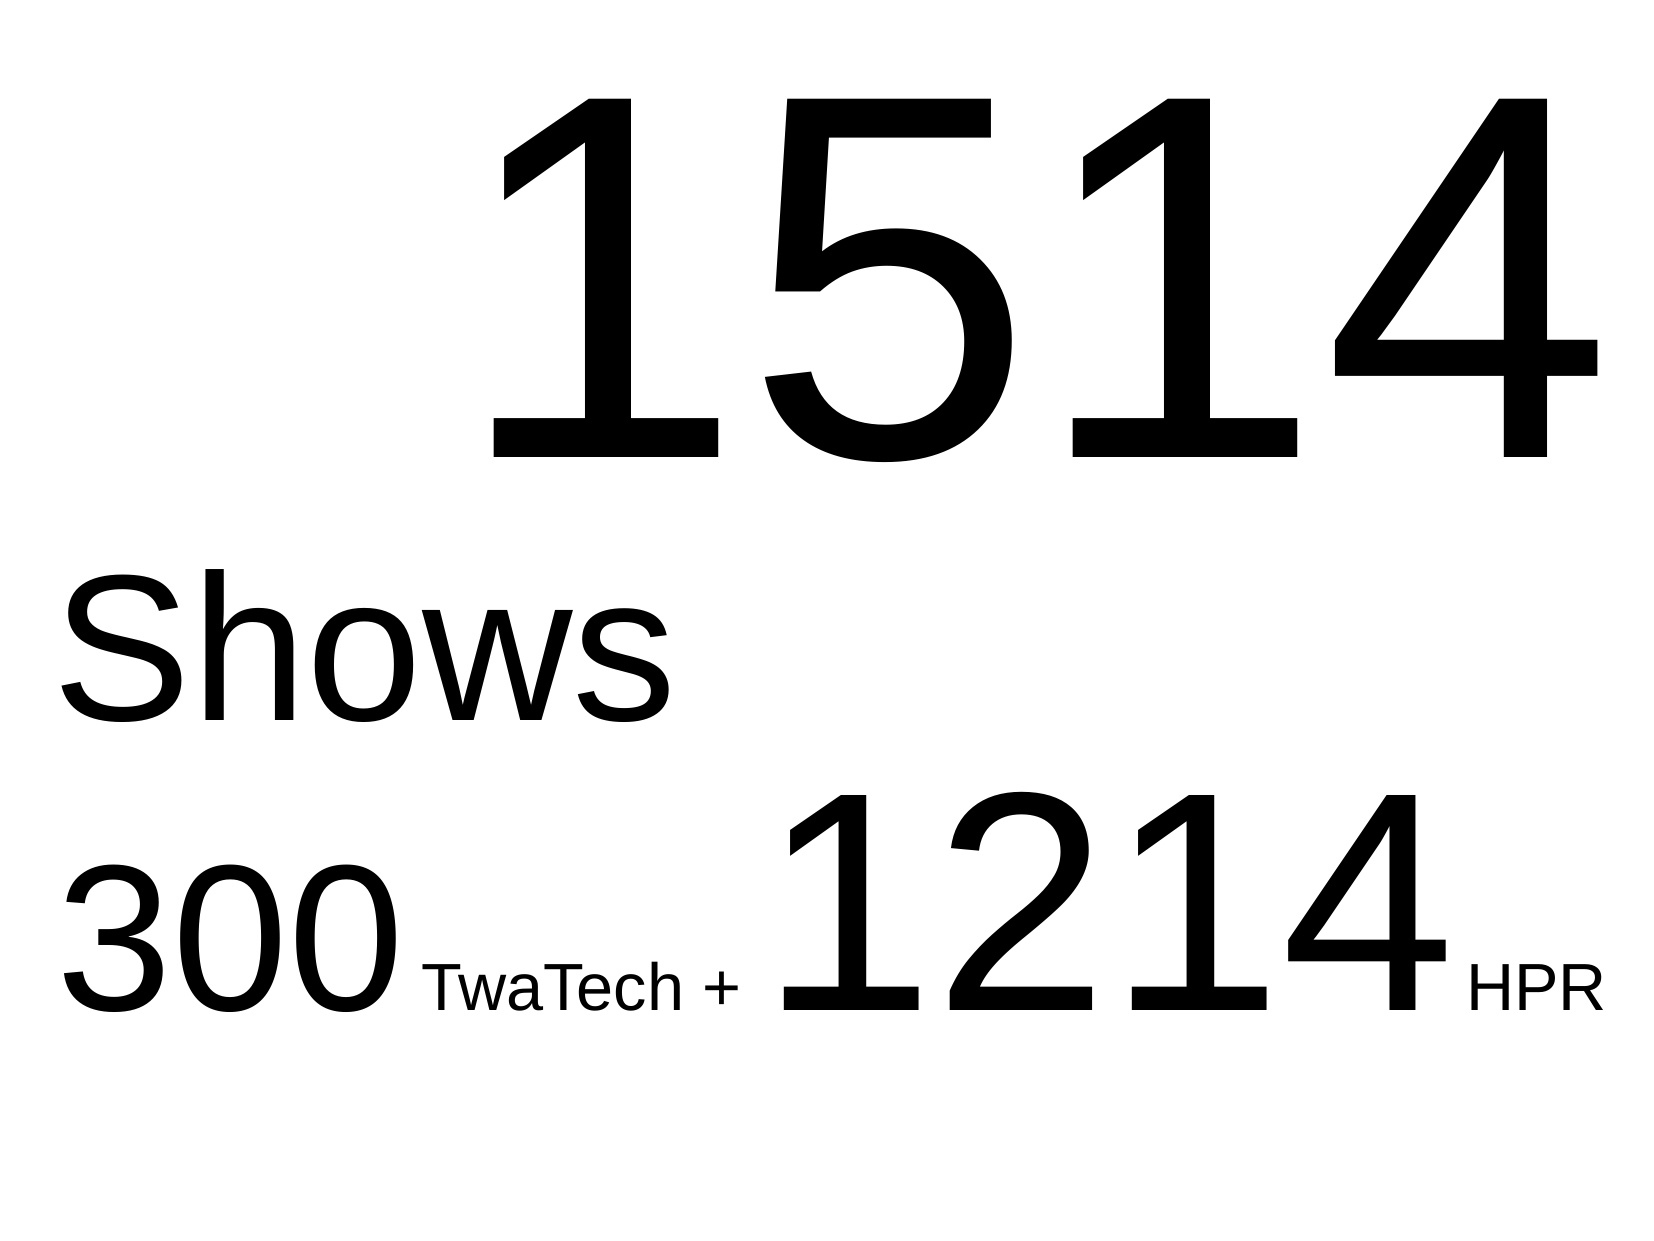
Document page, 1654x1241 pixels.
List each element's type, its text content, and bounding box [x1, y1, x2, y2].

text_box 300 TwaTech + 1214 HPR [25, 719, 1639, 1084]
text_box Shows [37, 525, 693, 773]
list 1514 [37, 0, 1613, 719]
